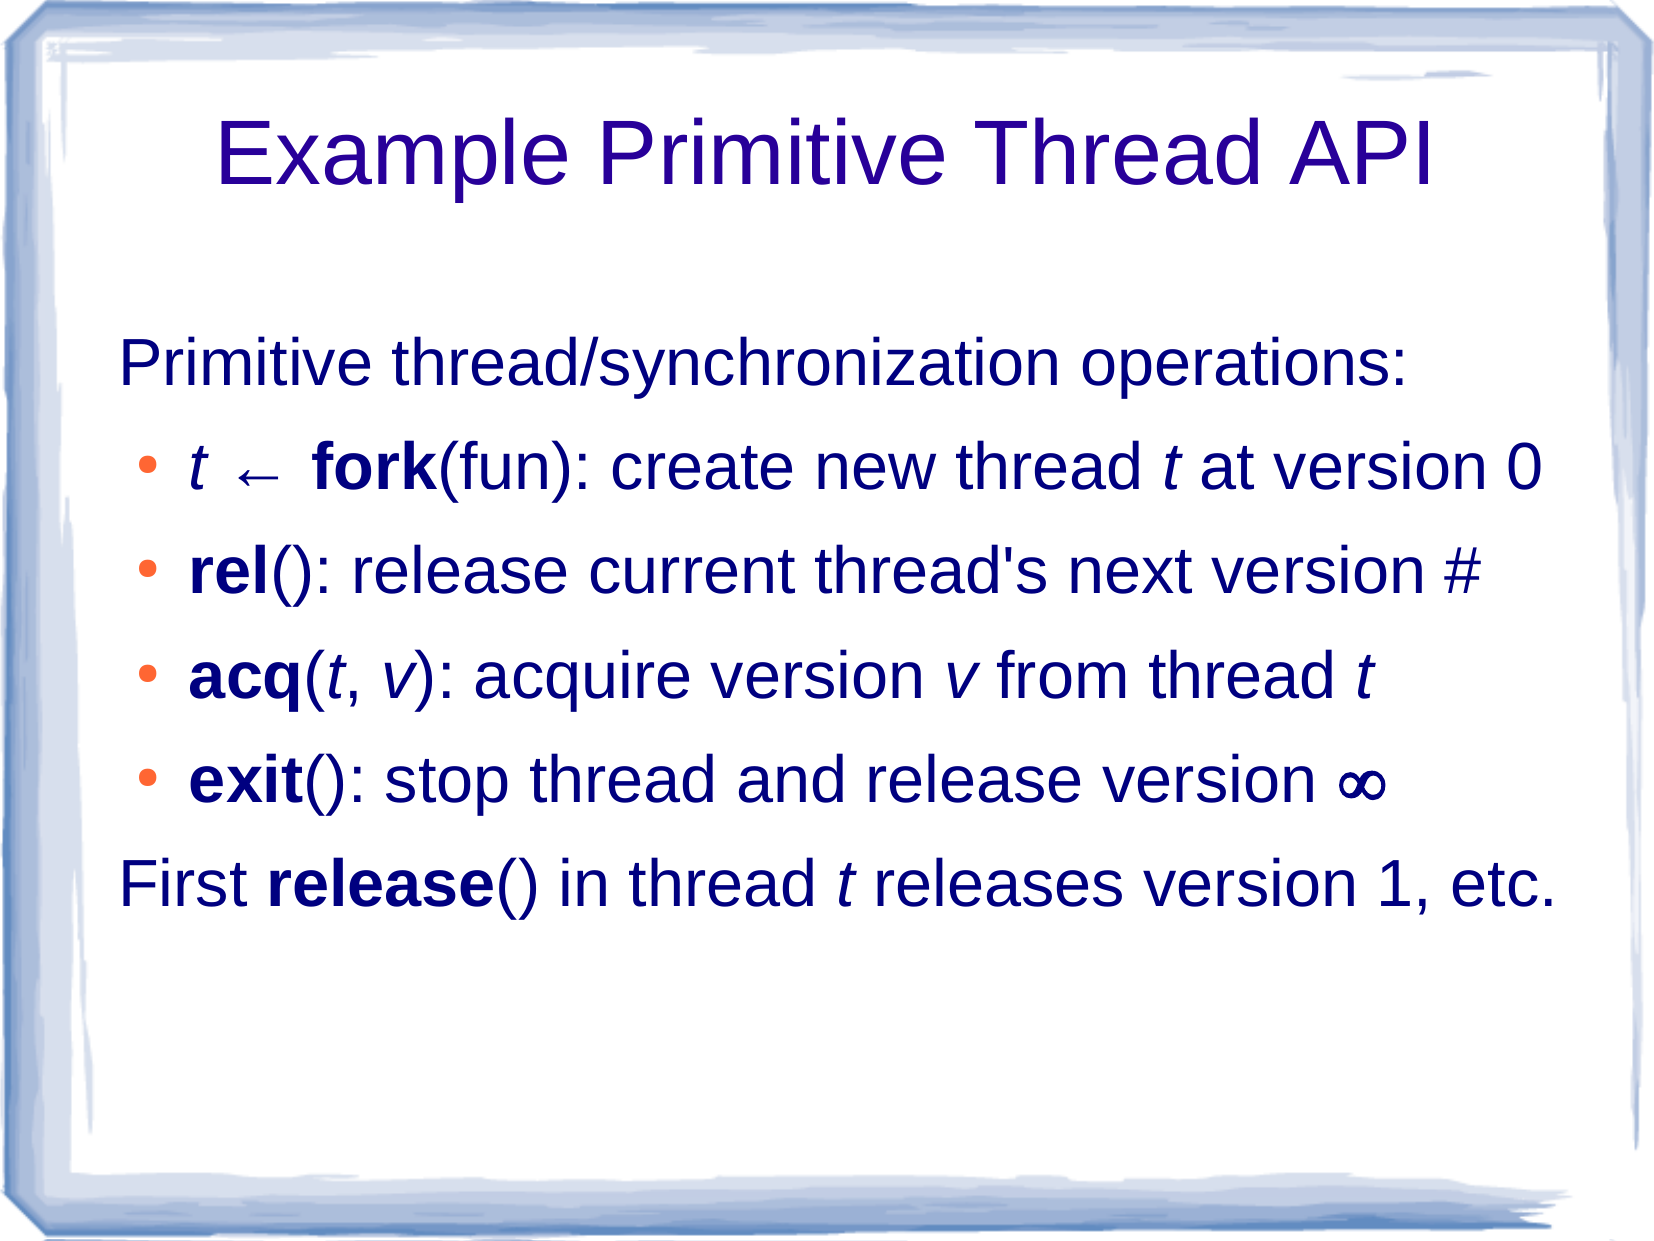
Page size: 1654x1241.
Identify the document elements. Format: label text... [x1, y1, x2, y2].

picture [0, 0, 1654, 1241]
title Example Primitive Thread API [82, 56, 1571, 250]
list Primitive thread/synchronization operations: t ← fork(fun): create new thread t at version 0 rel(): release current thread's next version # acq(t, v): acquire version v from thread t exit(): stop thread and release version ∞ First release() in thread t releases version 1, etc. [118, 324, 1571, 1032]
